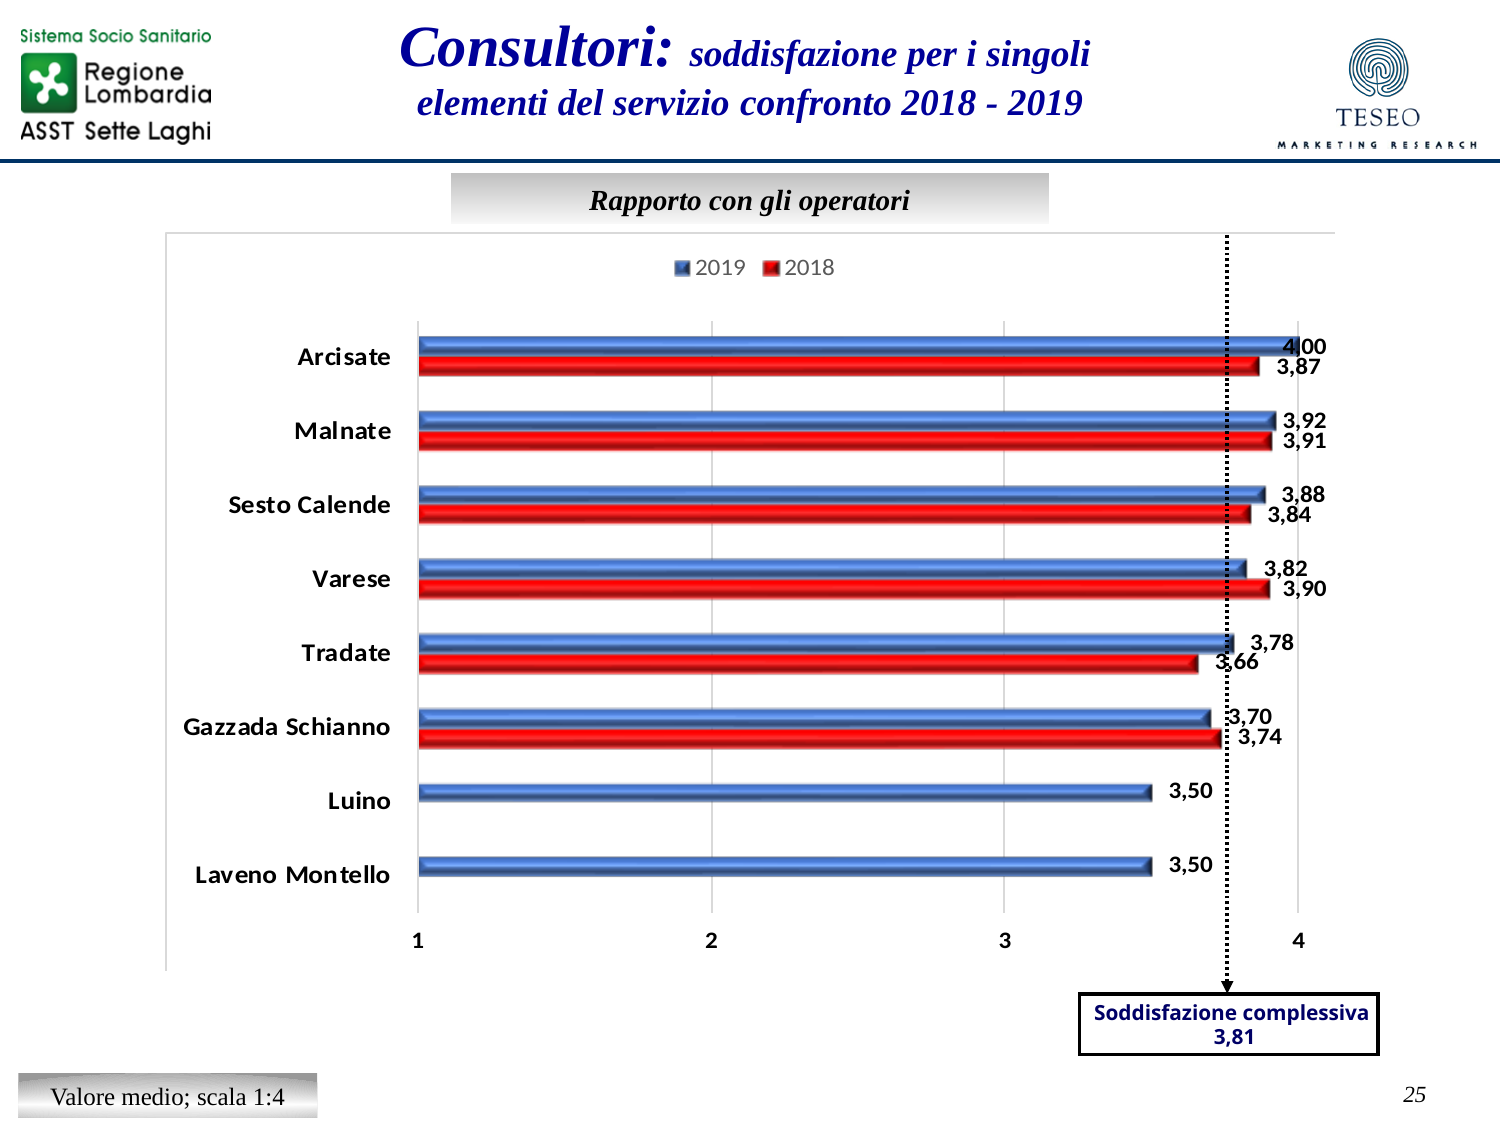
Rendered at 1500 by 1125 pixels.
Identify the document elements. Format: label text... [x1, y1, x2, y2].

text_box Consultori: soddisfazione per i singoli elementi del servizio confronto 2018 - 2019 [206, 25, 1294, 151]
picture [21, 26, 206, 148]
picture [1294, 30, 1481, 149]
text_box Soddisfazione complessiva 3,81 [1079, 993, 1379, 1055]
text_box Valore medio; scala 1:4 [18, 1073, 318, 1118]
picture [165, 231, 1335, 971]
text_box Rapporto con gli operatori [451, 173, 1049, 224]
